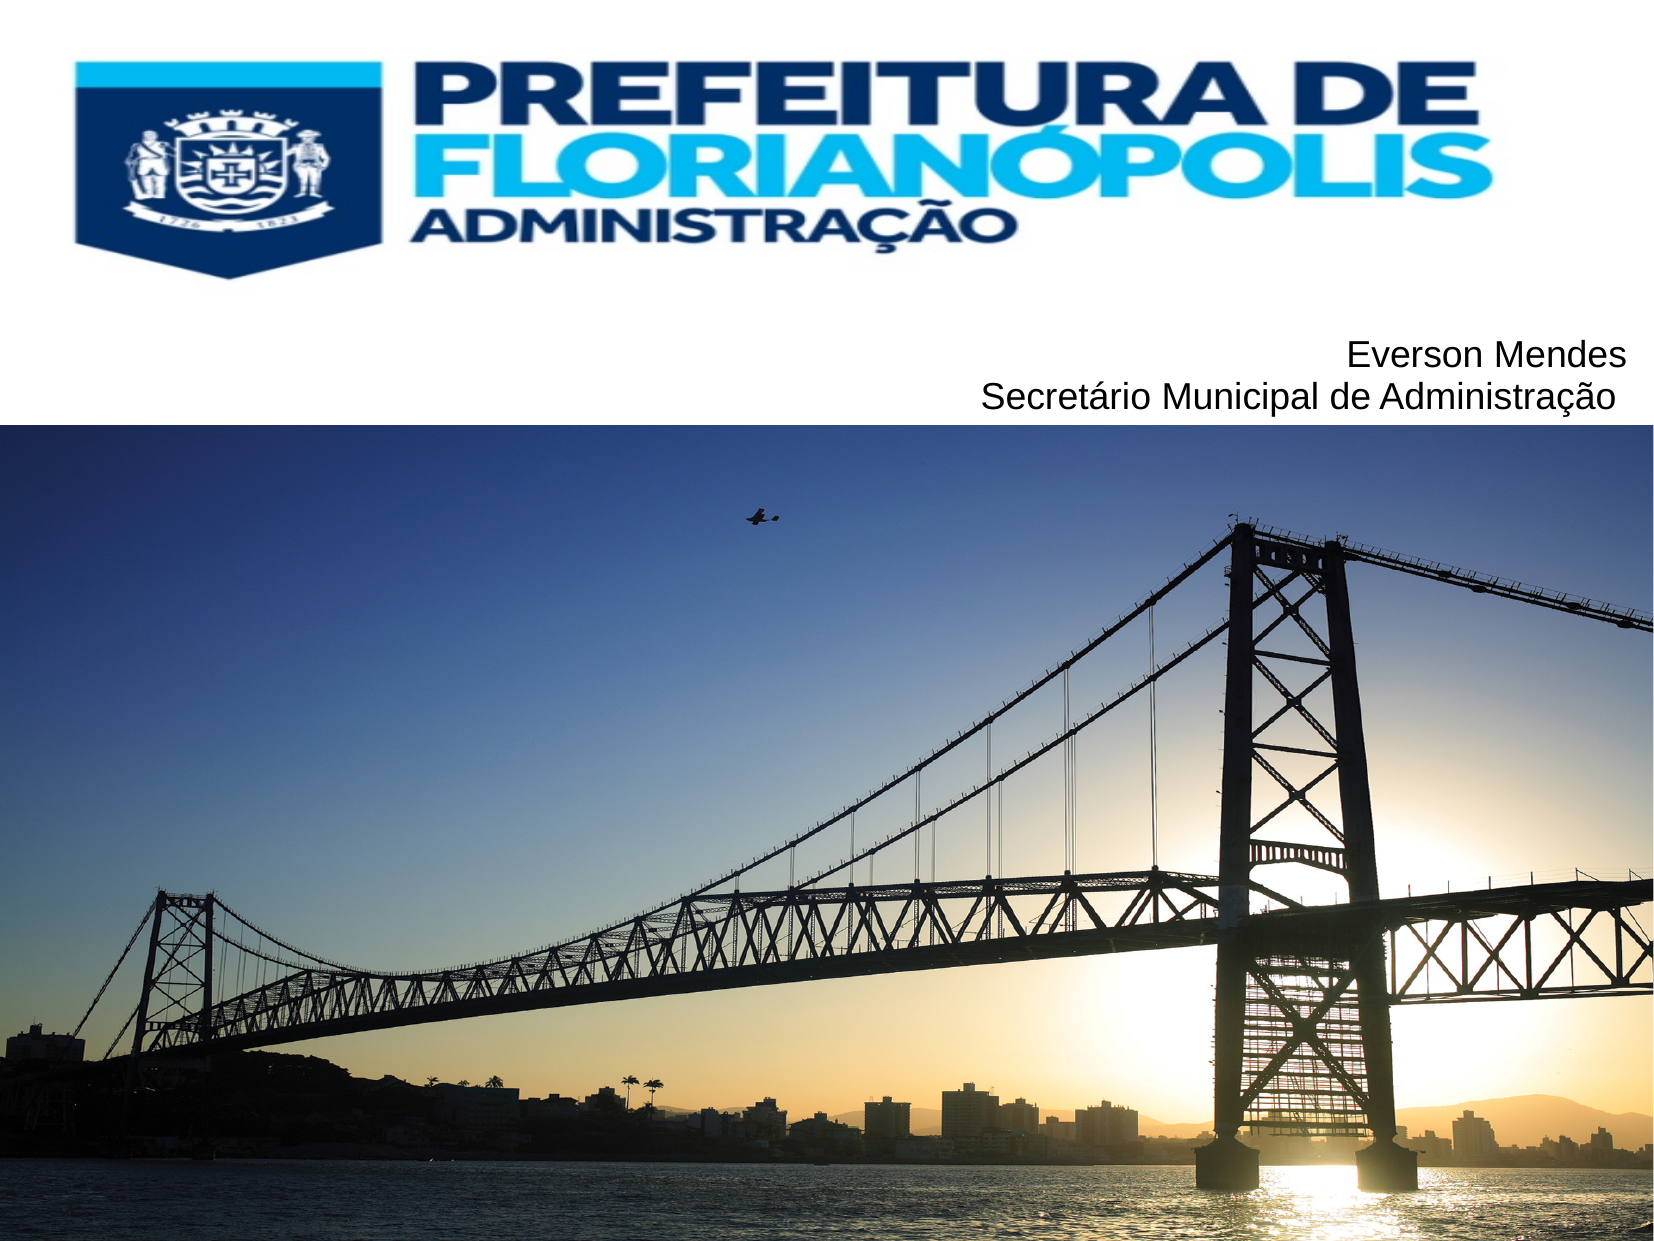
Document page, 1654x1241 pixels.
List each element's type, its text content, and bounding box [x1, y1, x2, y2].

picture [0, 425, 1654, 1241]
text_box Everson Mendes Secretário Municipal de Administração [826, 326, 1642, 426]
picture [0, 11, 1571, 331]
